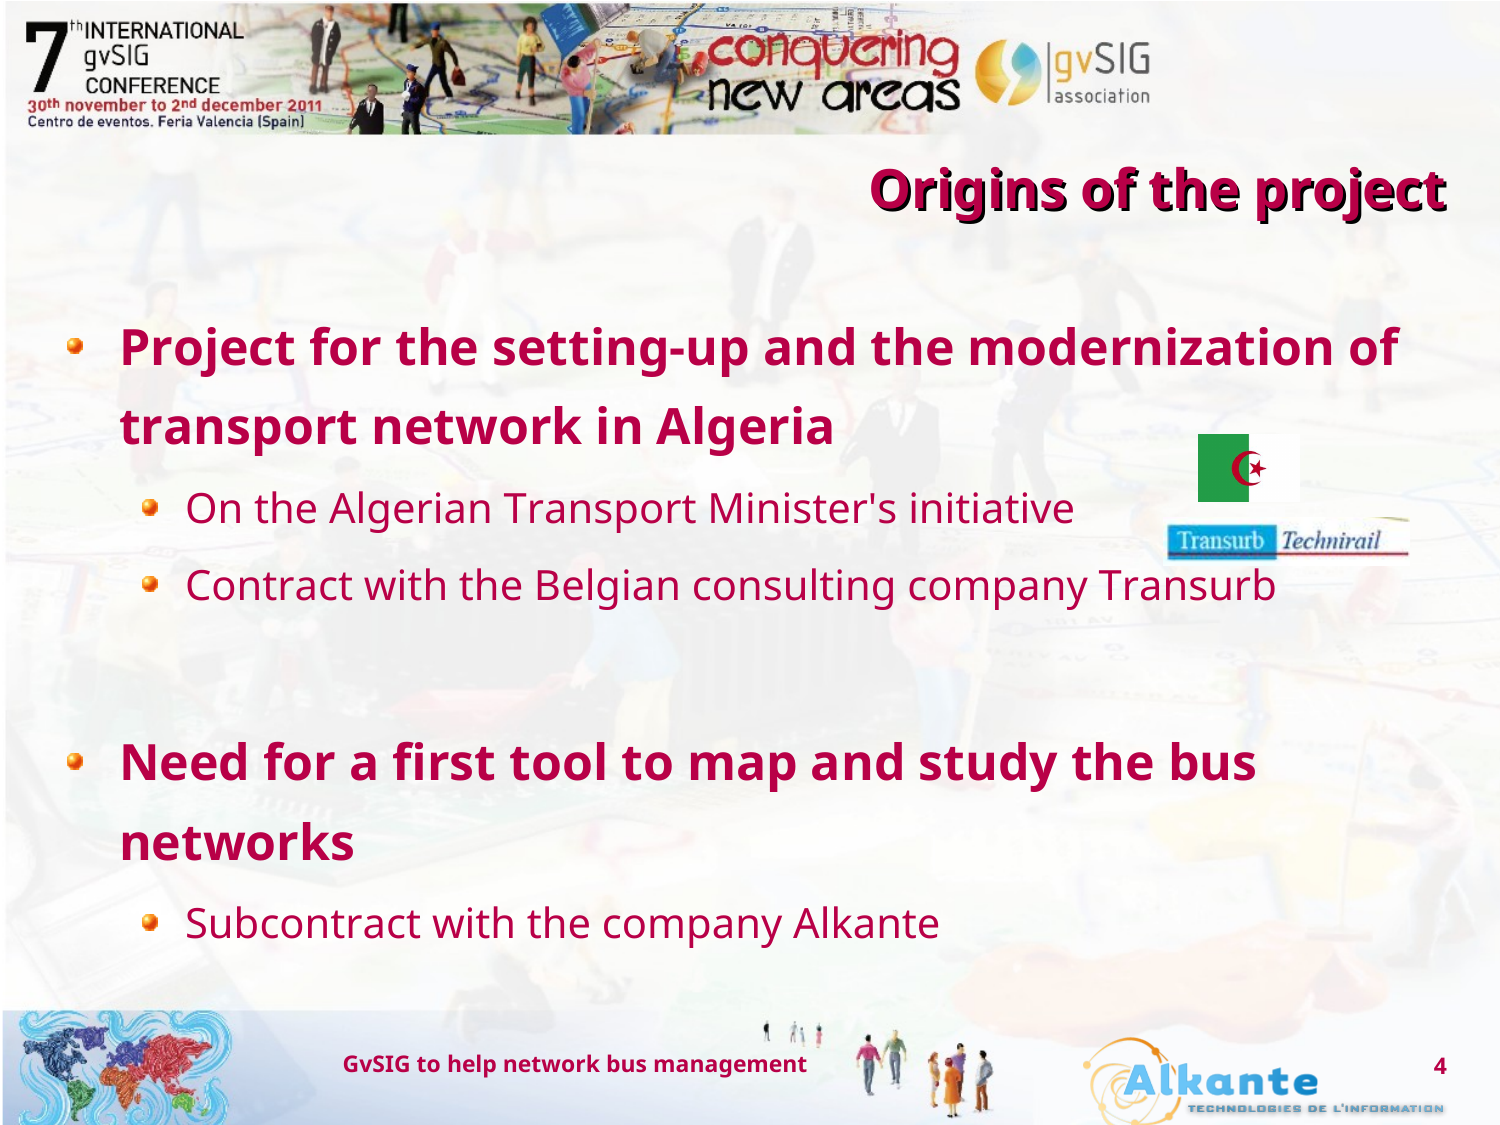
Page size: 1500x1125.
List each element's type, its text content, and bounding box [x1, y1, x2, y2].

title Origins of the project [33, 104, 1447, 260]
list Project for the setting-up and the modernization of transport network in Algeria On the Algerian Transport Minister's initiative Contract with the Belgian consulting company Transurb Need for a first tool to map and study the bus networks Subcontract with the company Alkante [67, 301, 1446, 1029]
picture [2, 1, 1500, 1125]
